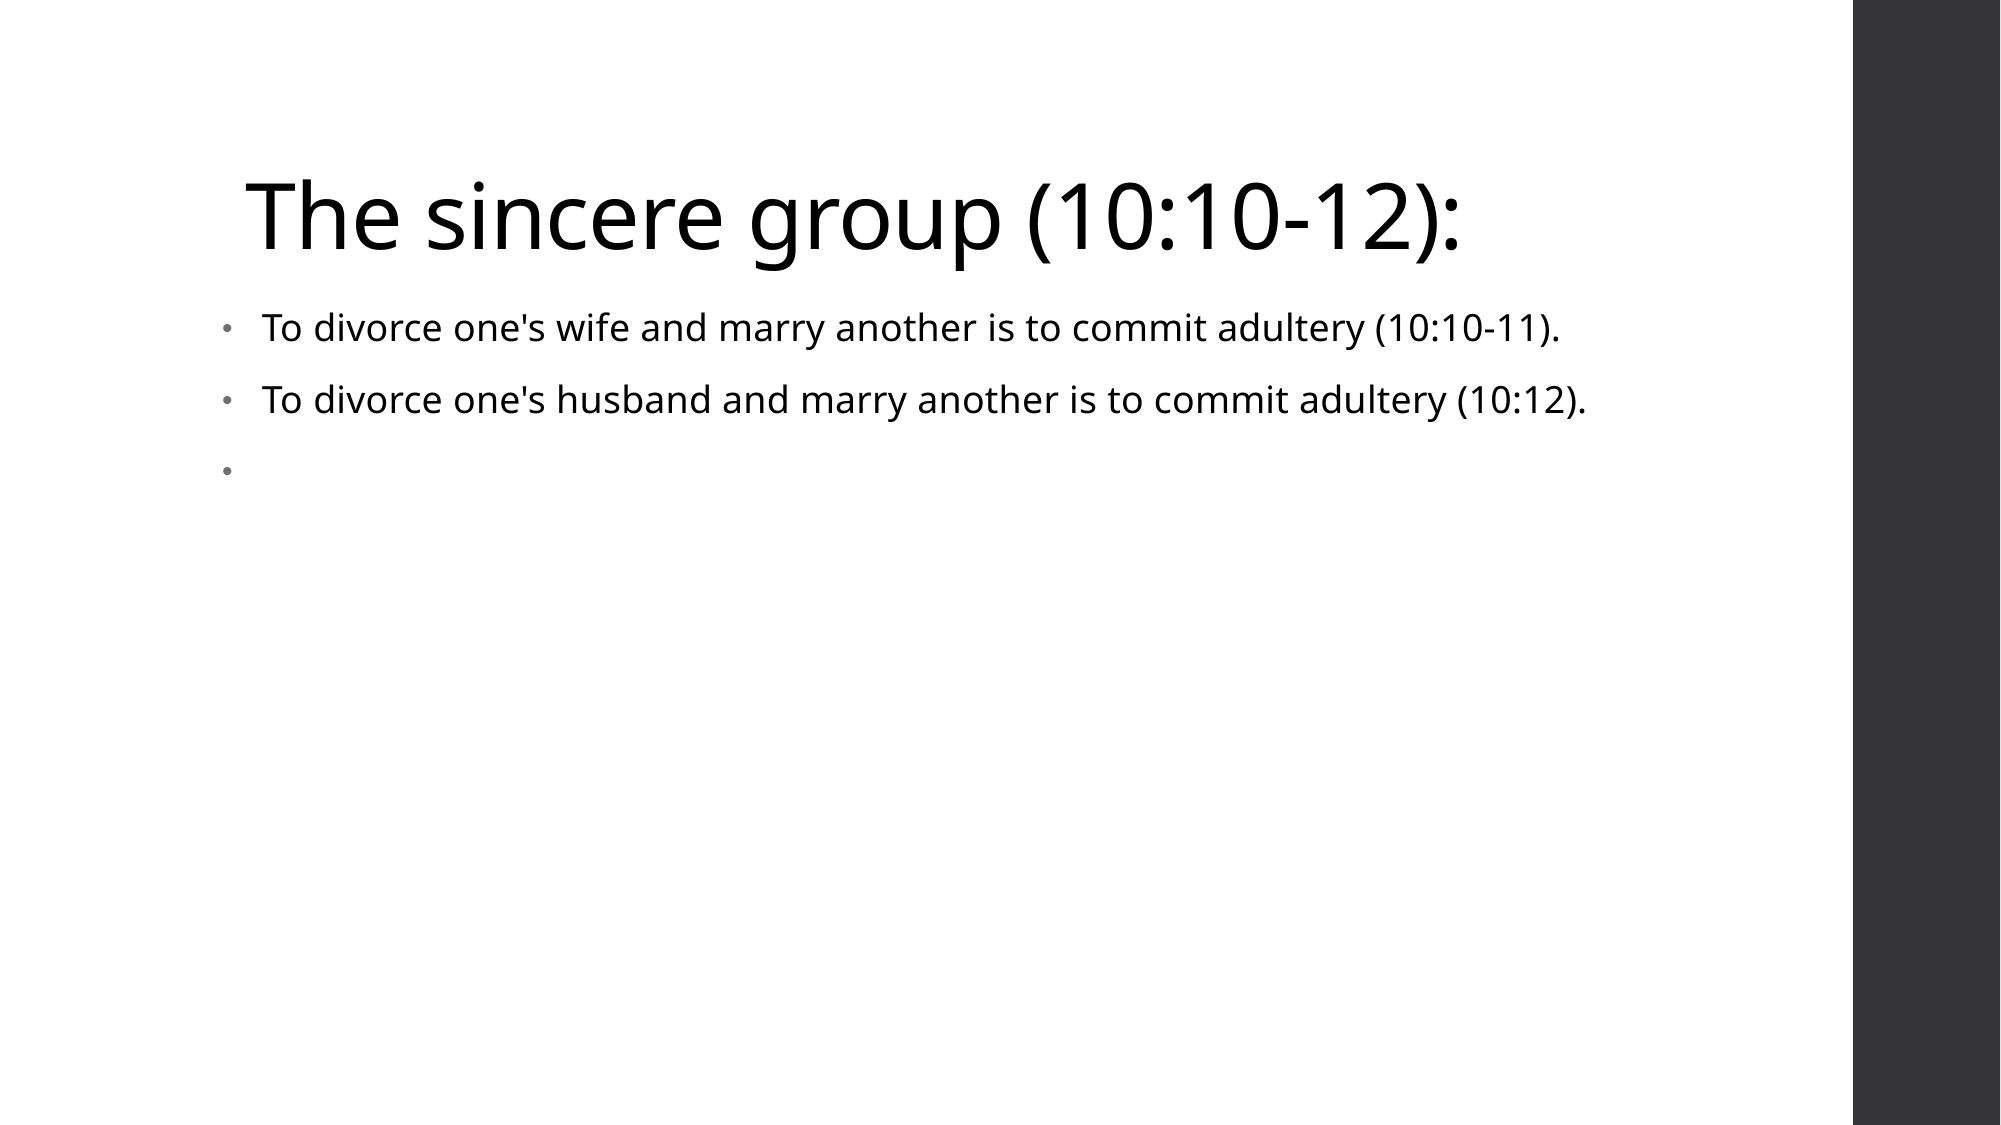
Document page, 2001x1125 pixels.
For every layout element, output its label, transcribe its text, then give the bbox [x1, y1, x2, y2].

title The sincere group (10:10-12): [206, 60, 1797, 278]
list To divorce one's wife and marry another is to commit adultery (10:10-11). To divorce one's husband and marry another is to commit adultery (10:12). [206, 299, 1617, 1014]
